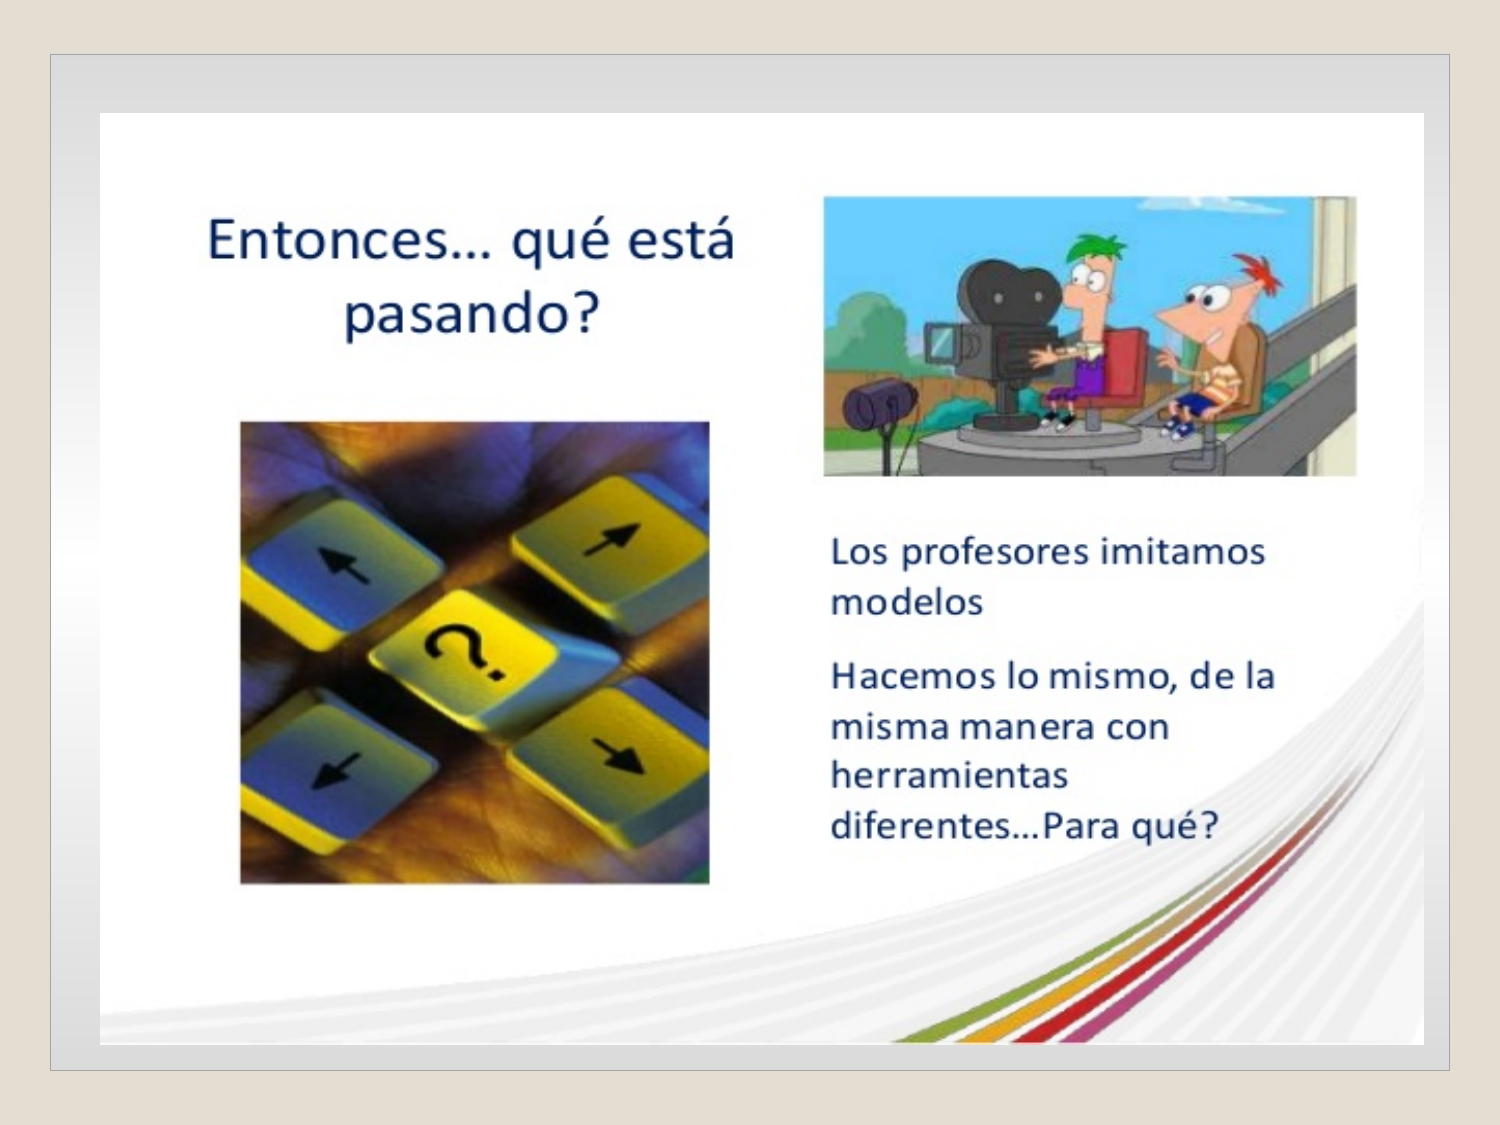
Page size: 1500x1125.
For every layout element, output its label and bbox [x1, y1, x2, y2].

picture [100, 113, 1424, 1045]
